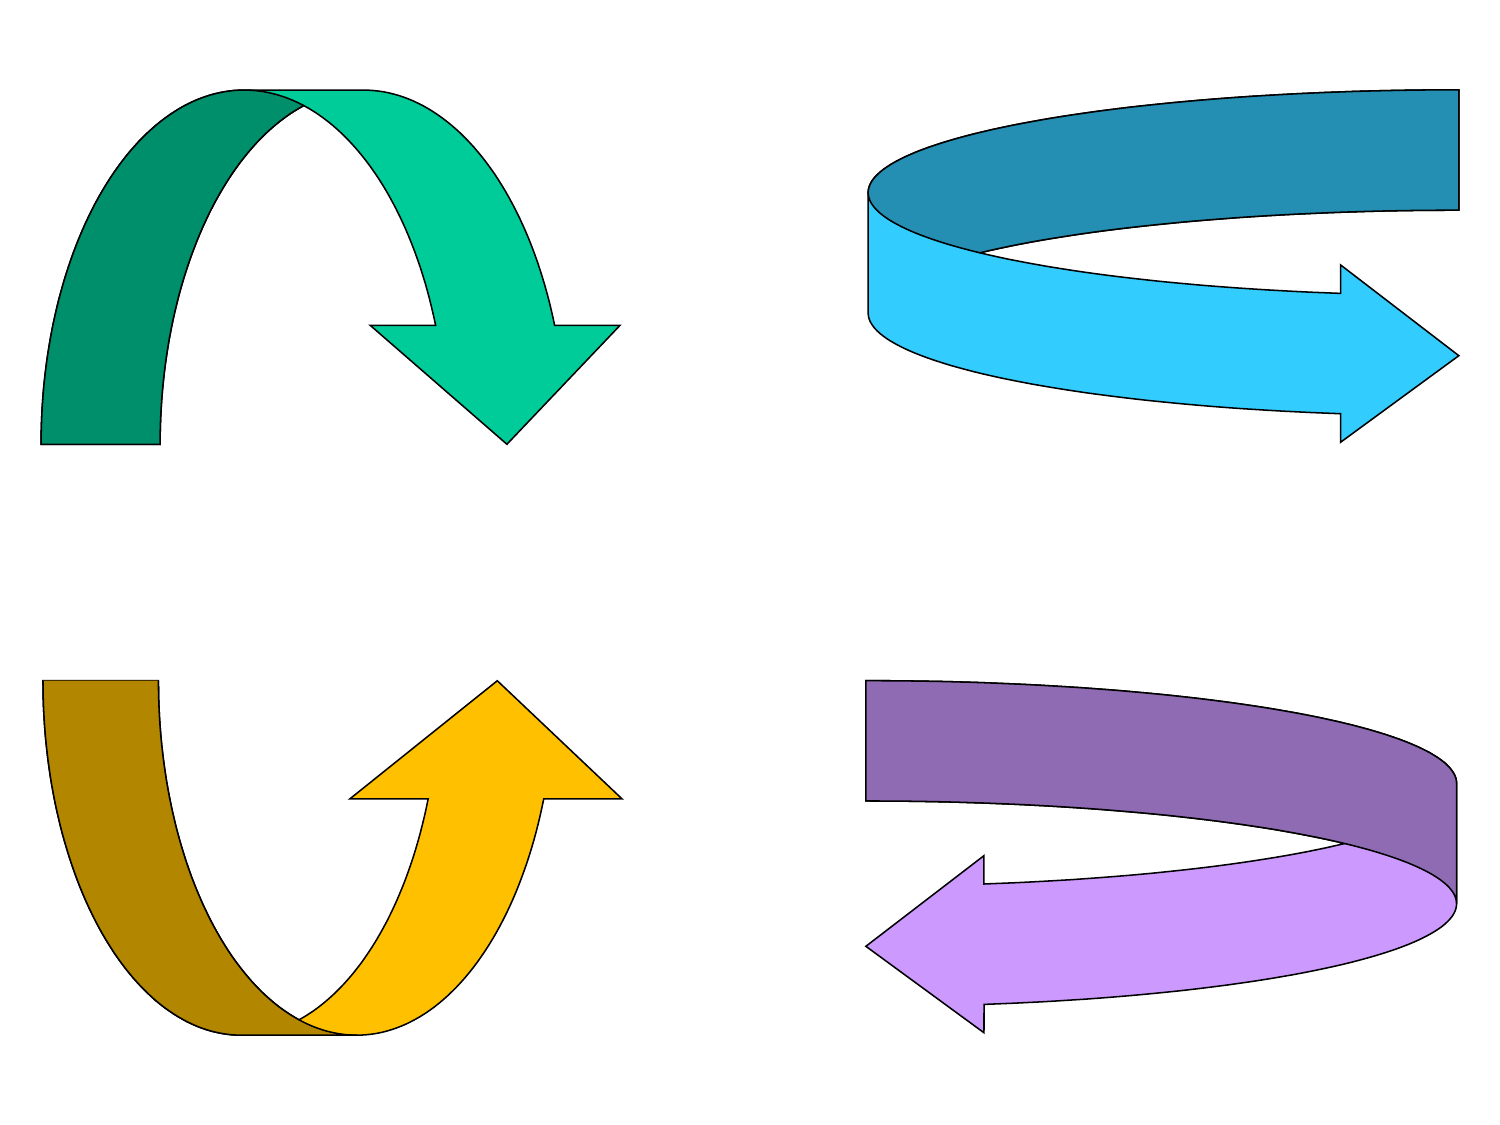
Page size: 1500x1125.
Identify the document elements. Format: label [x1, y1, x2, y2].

text_box [42, 680, 622, 1036]
text_box [865, 680, 1457, 1033]
text_box [868, 89, 1459, 443]
